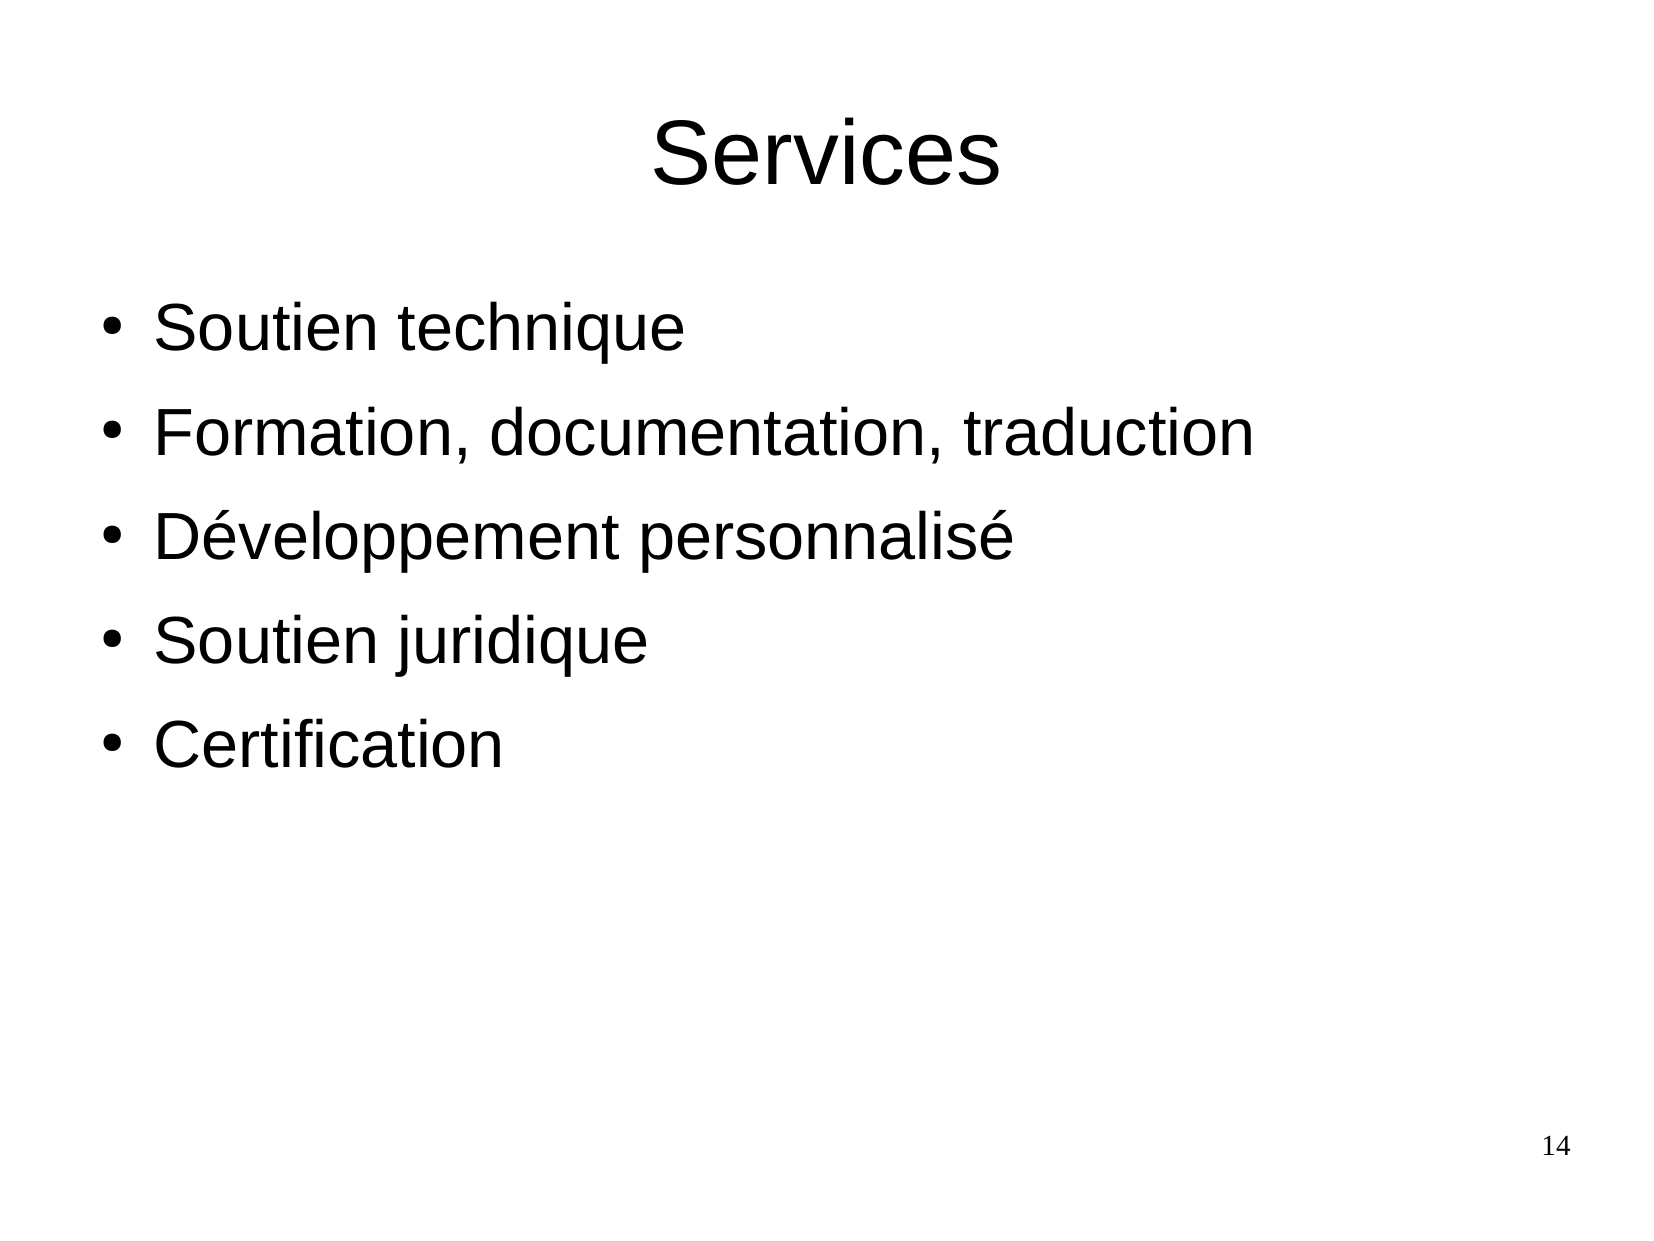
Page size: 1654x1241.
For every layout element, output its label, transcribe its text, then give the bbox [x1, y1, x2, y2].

list Soutien technique Formation, documentation, traduction Développement personnalisé Soutien juridique Certification [82, 290, 1538, 1010]
title Services [82, 49, 1571, 257]
